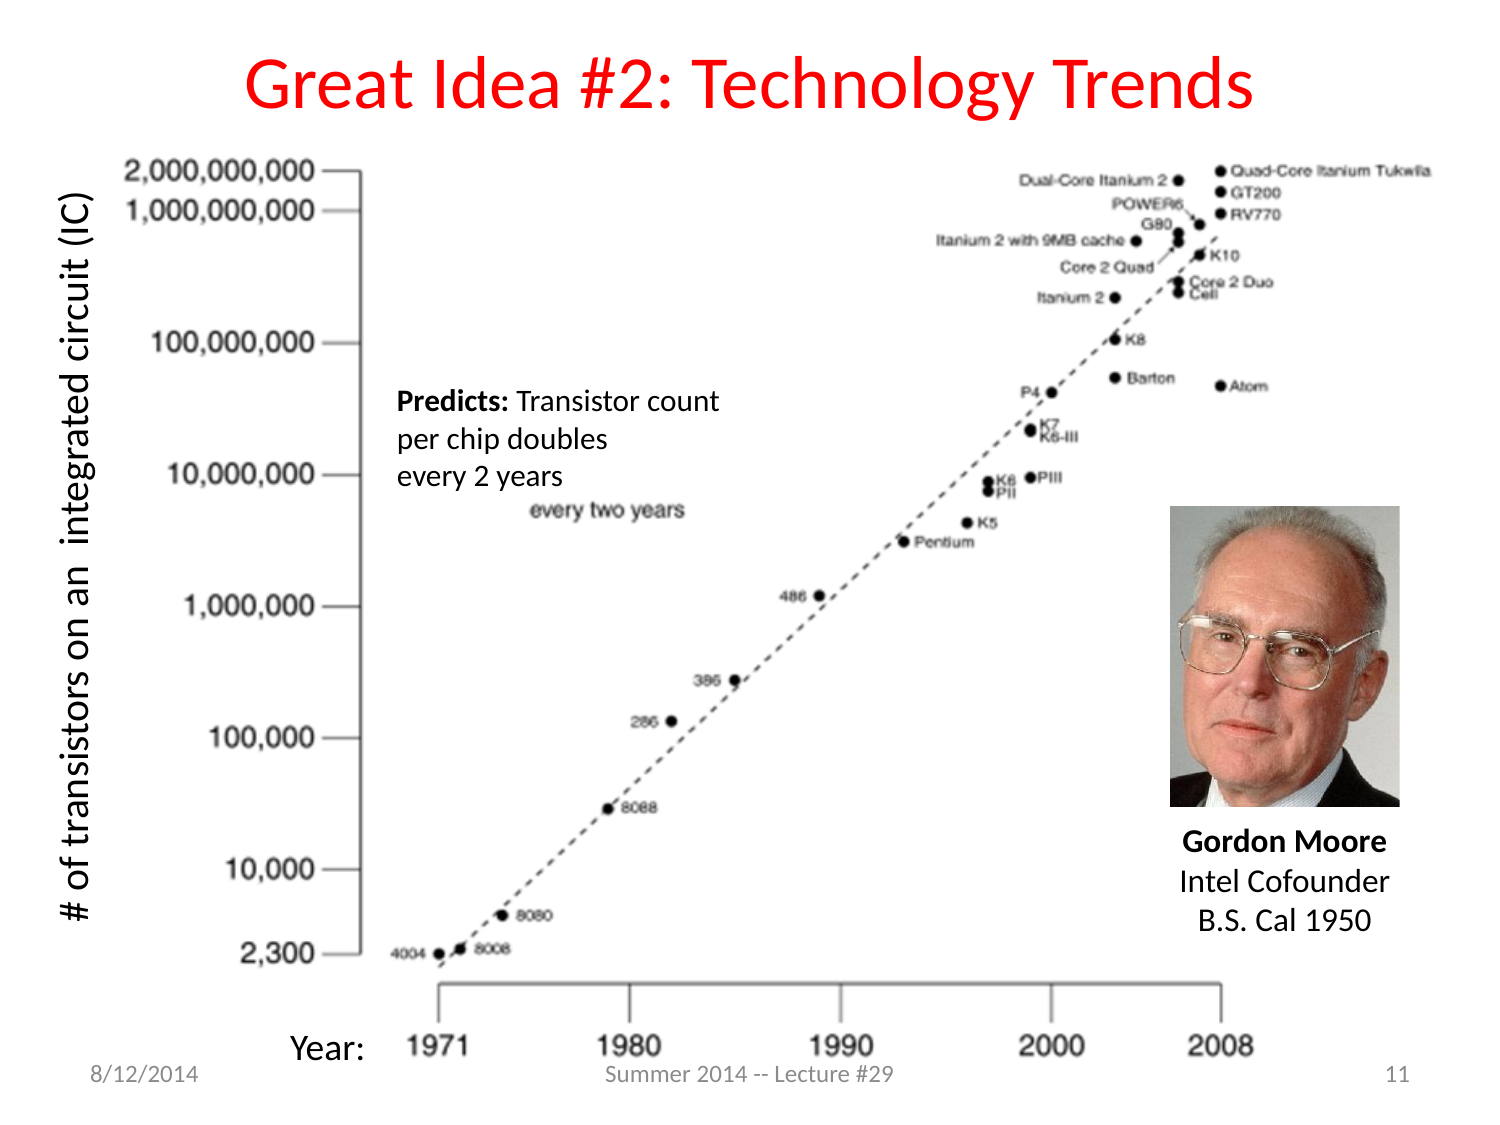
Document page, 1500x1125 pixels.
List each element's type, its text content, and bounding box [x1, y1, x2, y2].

slide_number 8/12/2014 [75, 1042, 425, 1103]
slide_number <number> [1074, 1042, 1425, 1103]
text_box Predicts: Transistor count per chip doubles every 2 years [382, 373, 856, 501]
text_box Year: [275, 1015, 381, 1076]
picture [121, 173, 1485, 1076]
text_box Gordon Moore Intel Cofounder B.S. Cal 1950 [1131, 811, 1438, 947]
footer Summer 2014 -- Lecture #29 [512, 1042, 988, 1103]
text_box # of transistors on an integrated circuit (IC) [39, 175, 104, 937]
title Great Idea #2: Technology Trends [0, 0, 1500, 173]
